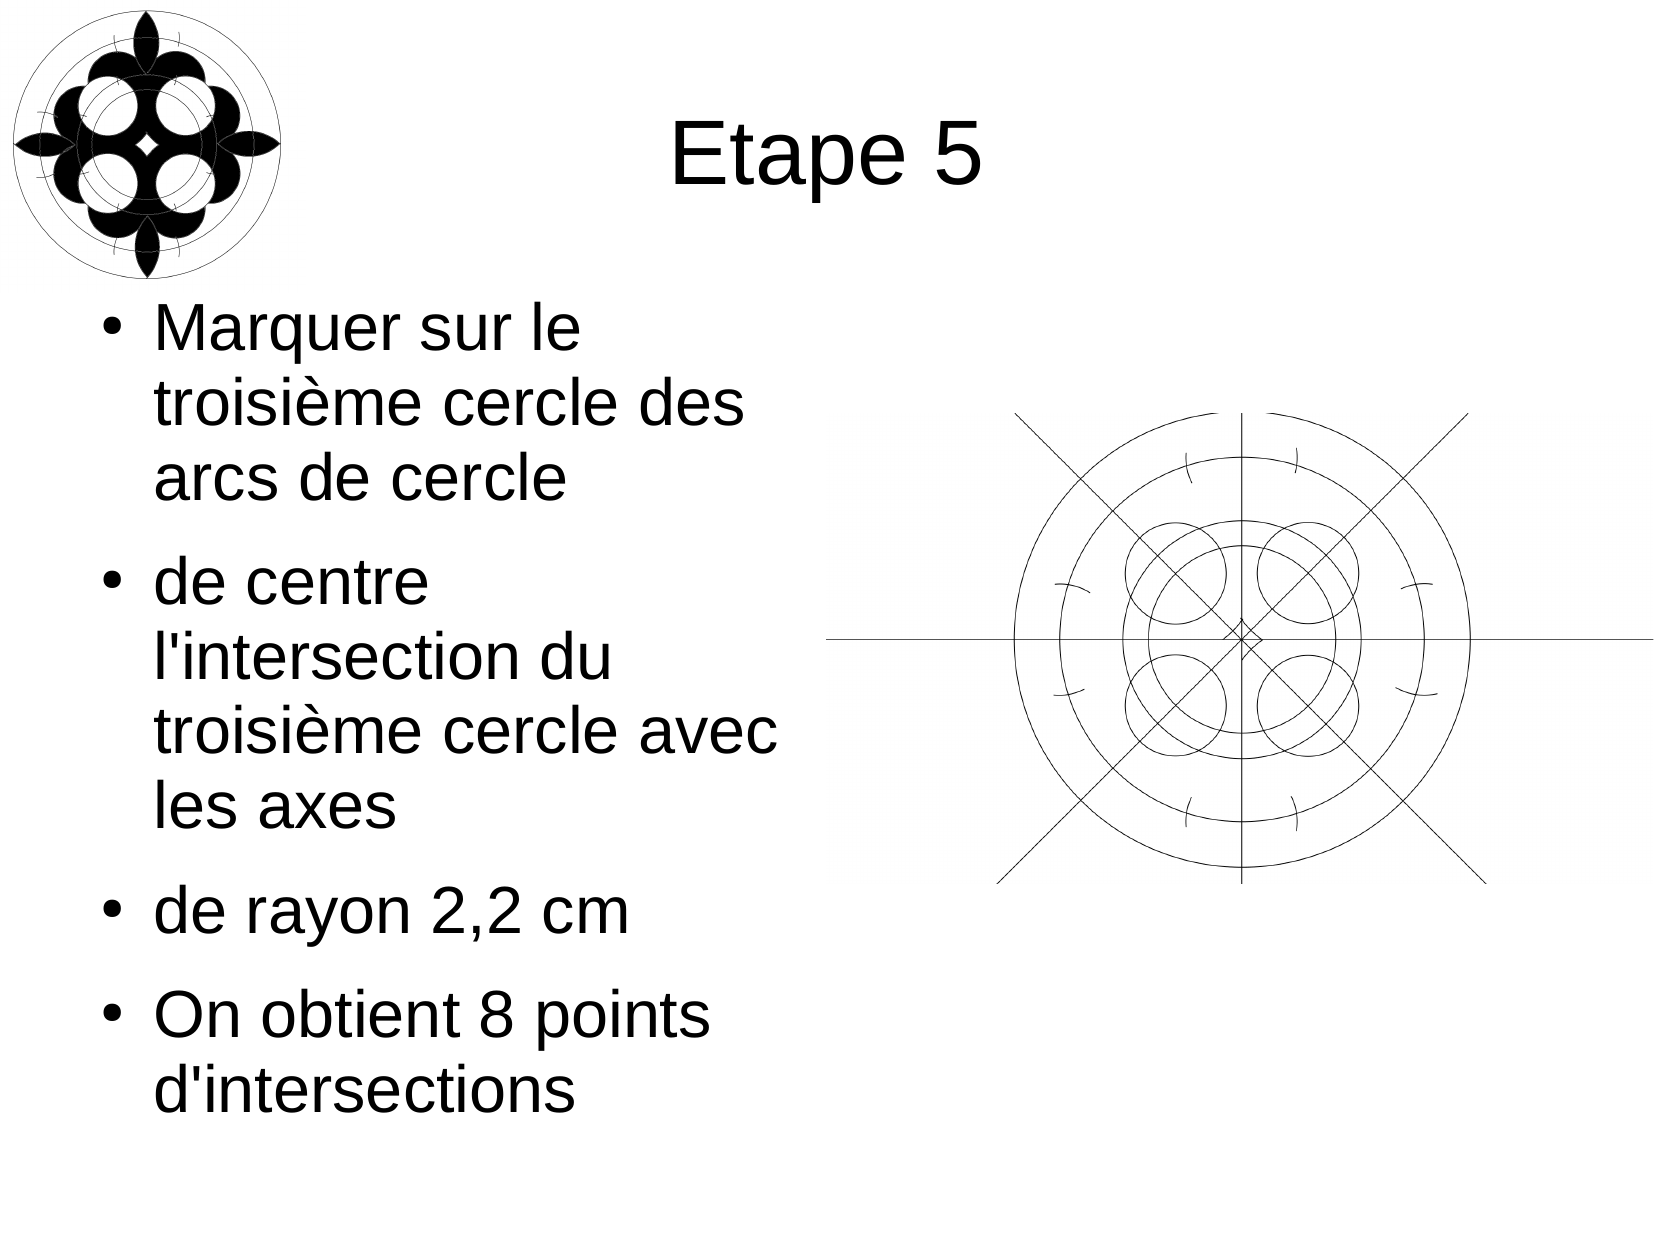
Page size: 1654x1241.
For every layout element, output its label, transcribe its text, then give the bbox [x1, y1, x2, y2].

title Etape 5 [306, 56, 1571, 250]
picture [826, 413, 1654, 885]
list Marquer sur le troisième cercle des arcs de cercle de centre l'intersection du troisième cercle avec les axes de rayon 2,2 cm On obtient 8 points d'intersections [82, 290, 809, 1231]
picture [0, 0, 306, 293]
